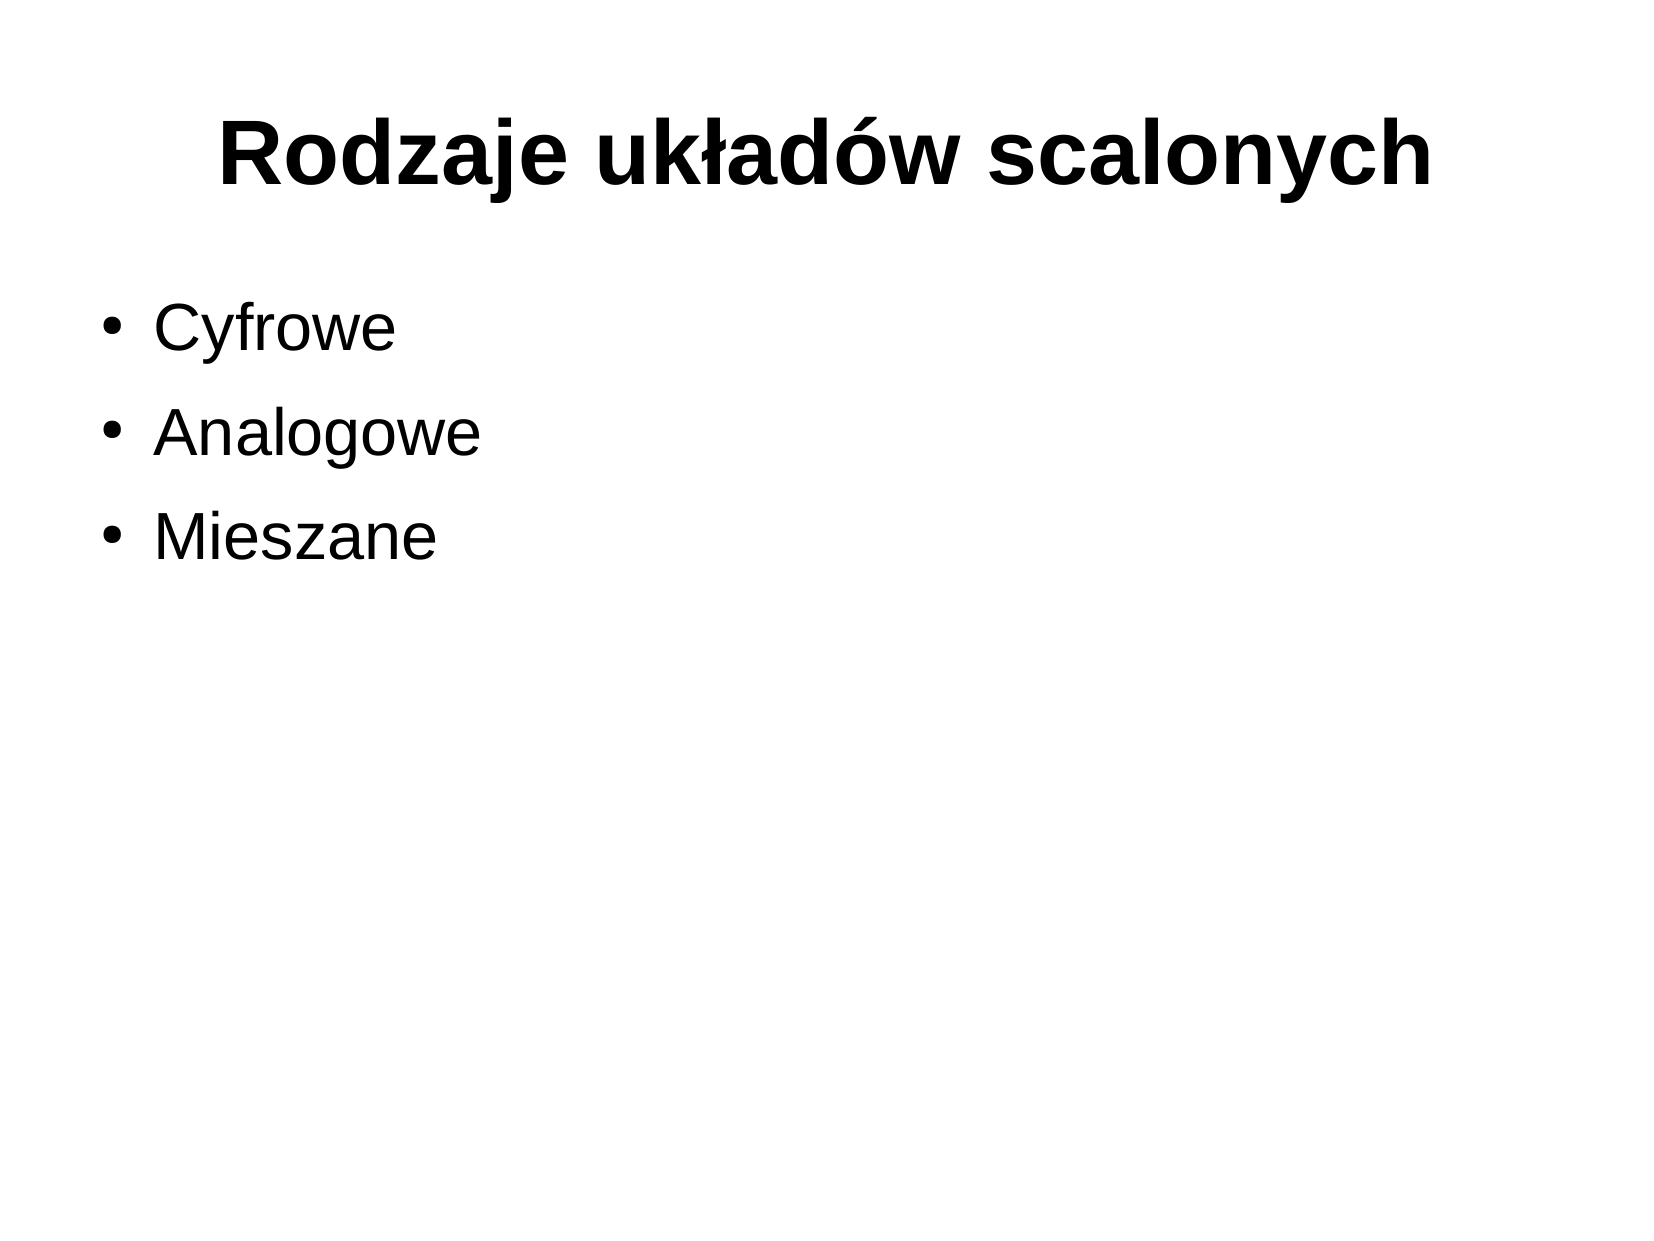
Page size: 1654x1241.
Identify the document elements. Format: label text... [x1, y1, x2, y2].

list Cyfrowe Analogowe Mieszane [82, 290, 1571, 1109]
title Rodzaje układów scalonych [82, 49, 1571, 257]
